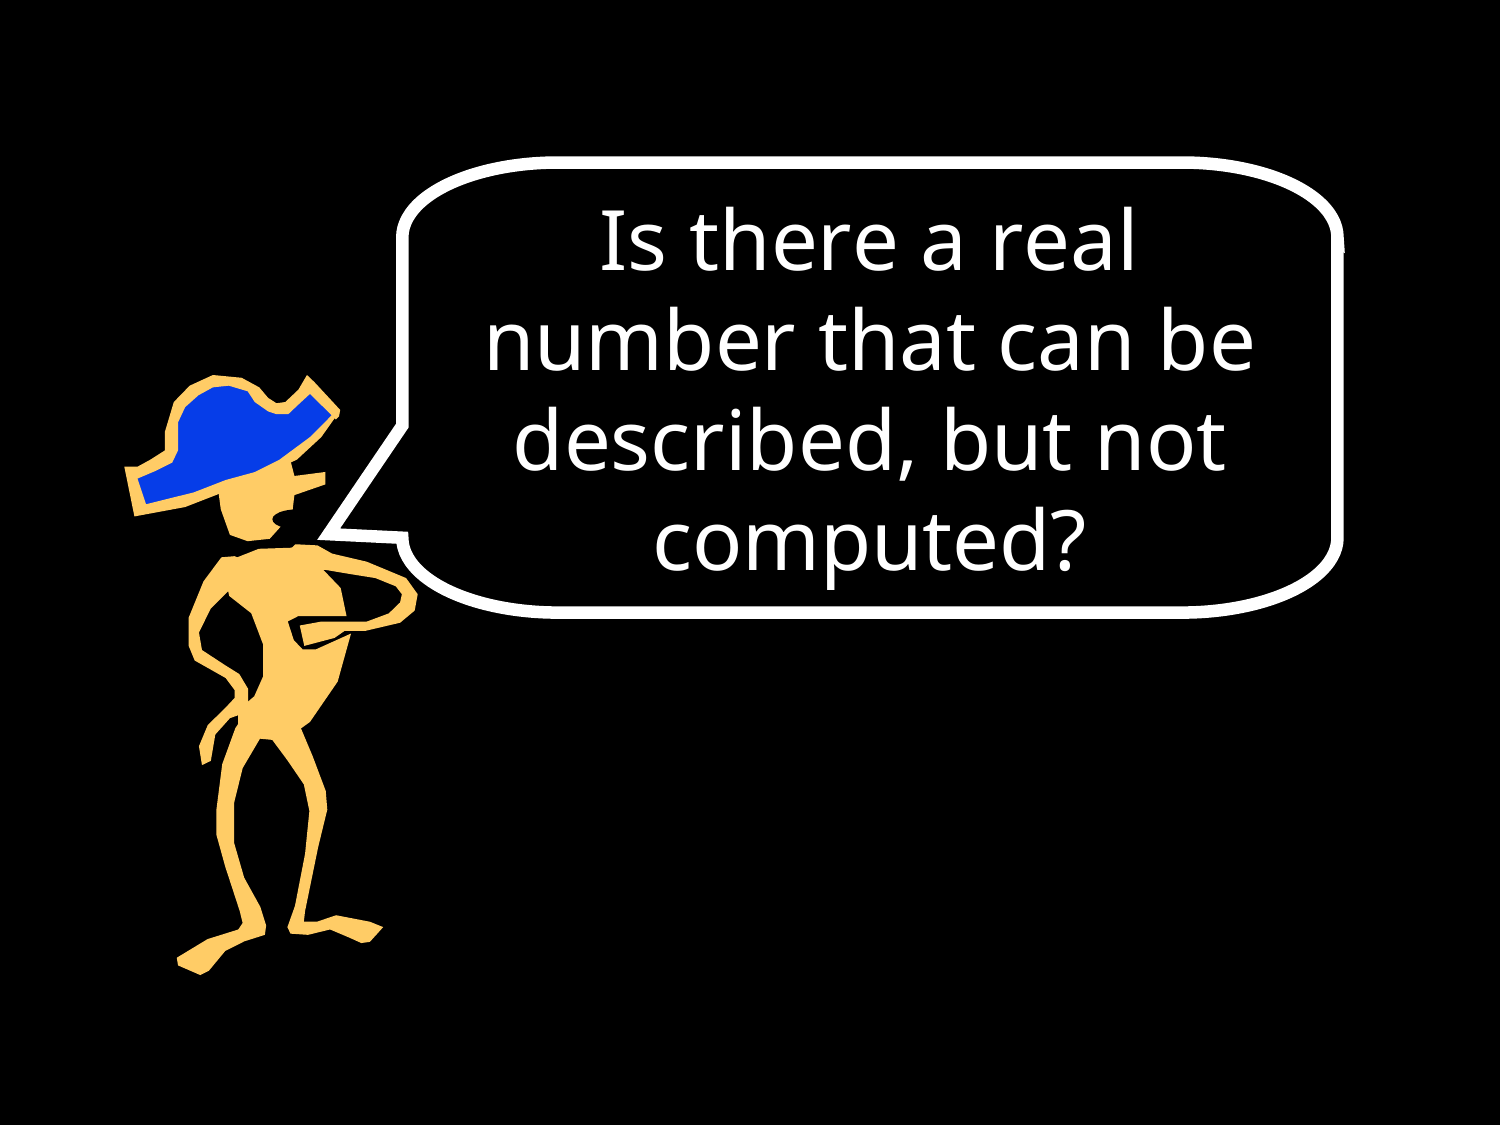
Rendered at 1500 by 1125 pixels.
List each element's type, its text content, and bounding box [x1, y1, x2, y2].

text_box [176, 544, 418, 976]
text_box [124, 375, 341, 542]
text_box Is there a real number that can be described, but not computed? [328, 162, 1338, 613]
